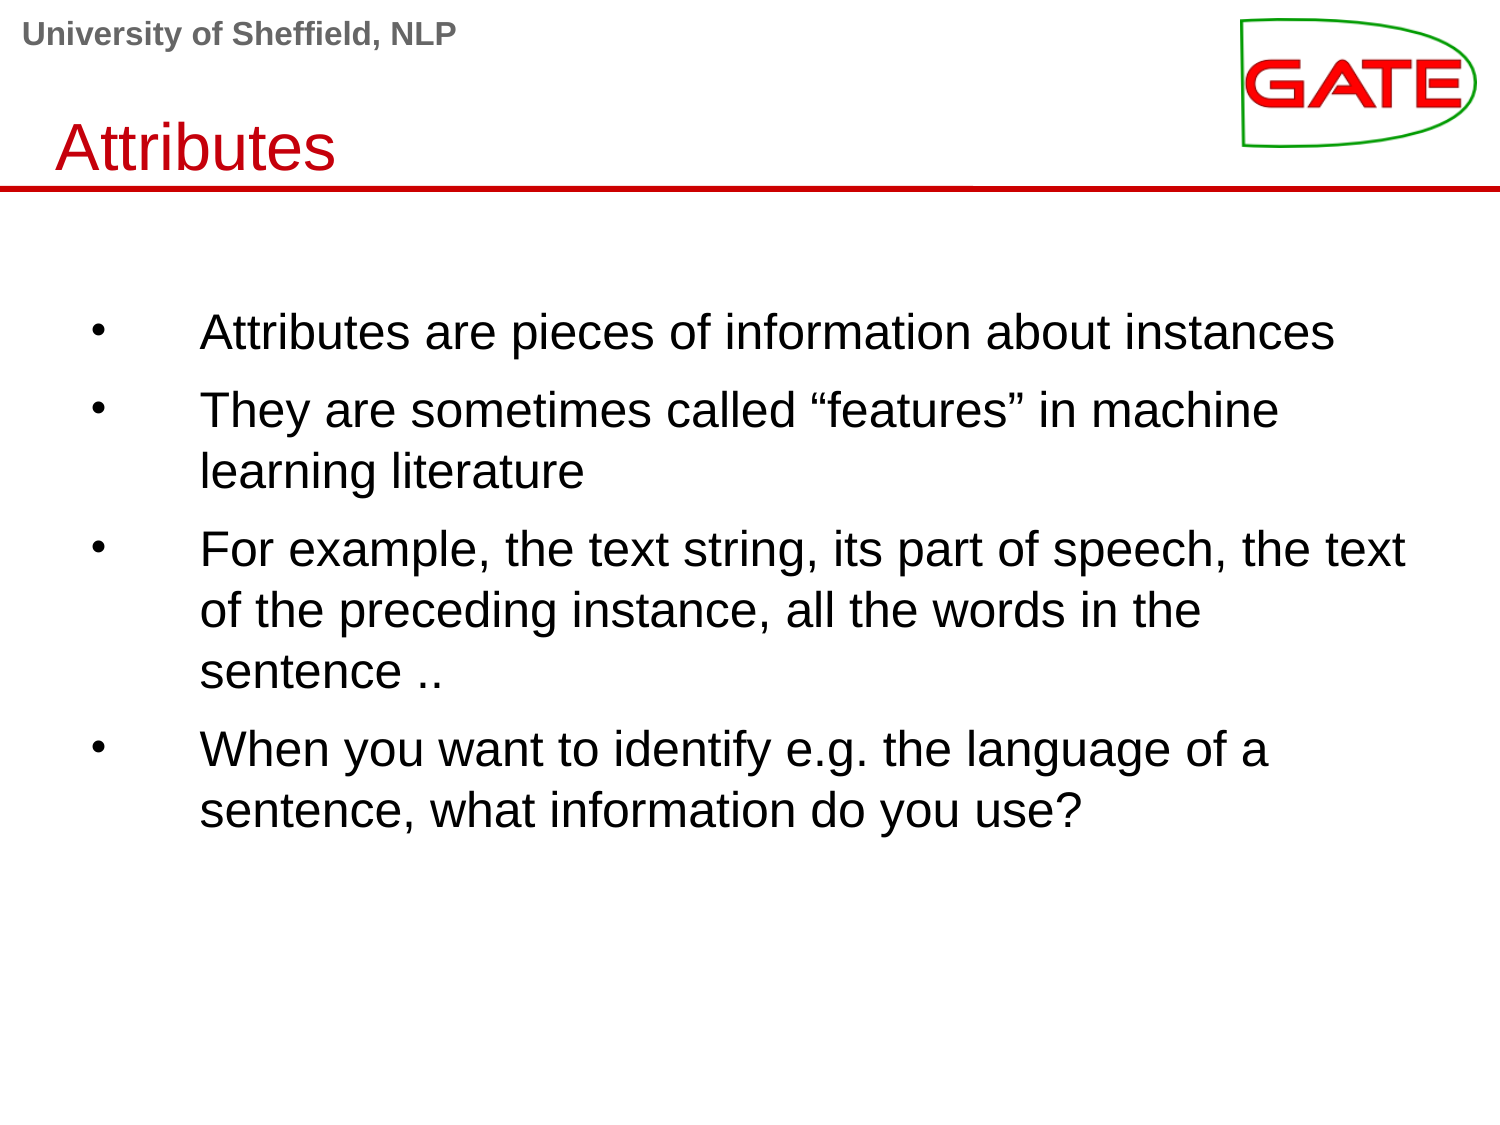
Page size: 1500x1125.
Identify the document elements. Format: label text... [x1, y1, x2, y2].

title Attributes [41, 37, 1391, 254]
list Attributes are pieces of information about instances They are sometimes called “features” in machine learning literature For example, the text string, its part of speech, the text of the preceding instance, all the words in the sentence .. When you want to identify e.g. the language of a sentence, what information do you use? [75, 290, 1425, 1034]
picture [1240, 18, 1477, 148]
